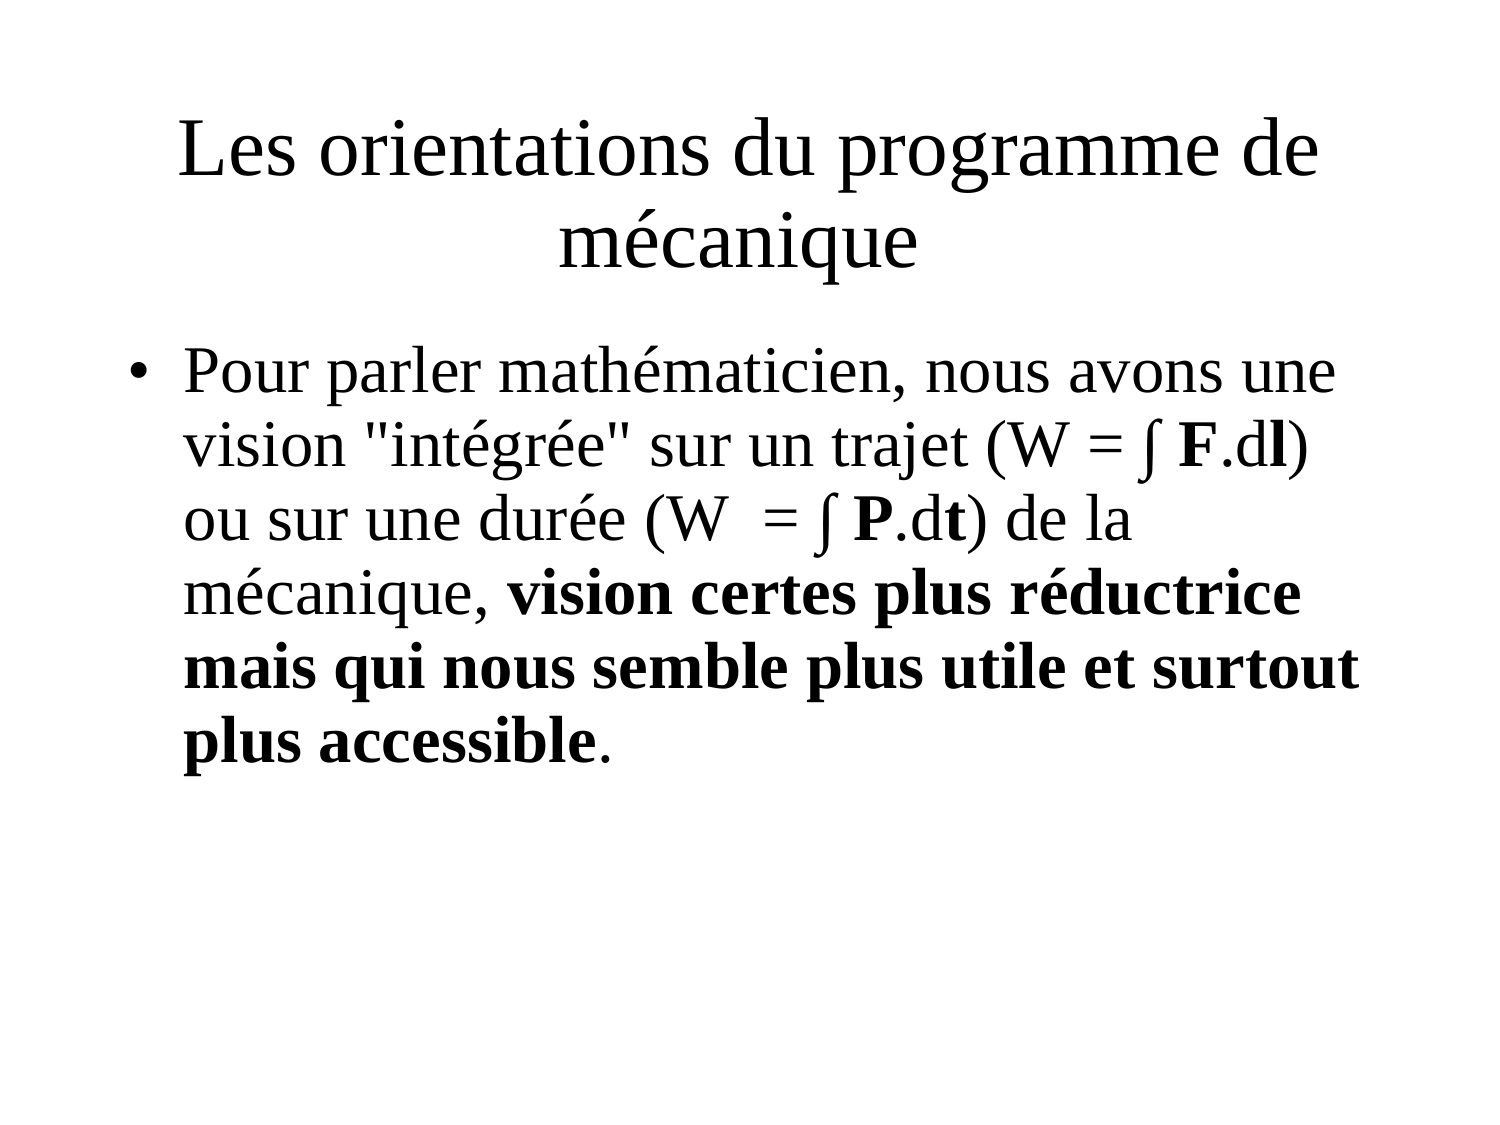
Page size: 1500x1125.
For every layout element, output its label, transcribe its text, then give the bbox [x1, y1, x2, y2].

title Les orientations du programme de mécanique [112, 86, 1388, 302]
list Pour parler mathématicien, nous avons une vision "intégrée" sur un trajet (W = ∫ F.dl) ou sur une durée (W = ∫ P.dt) de la mécanique, vision certes plus réductrice mais qui nous semble plus utile et surtout plus accessible. [112, 324, 1388, 1001]
